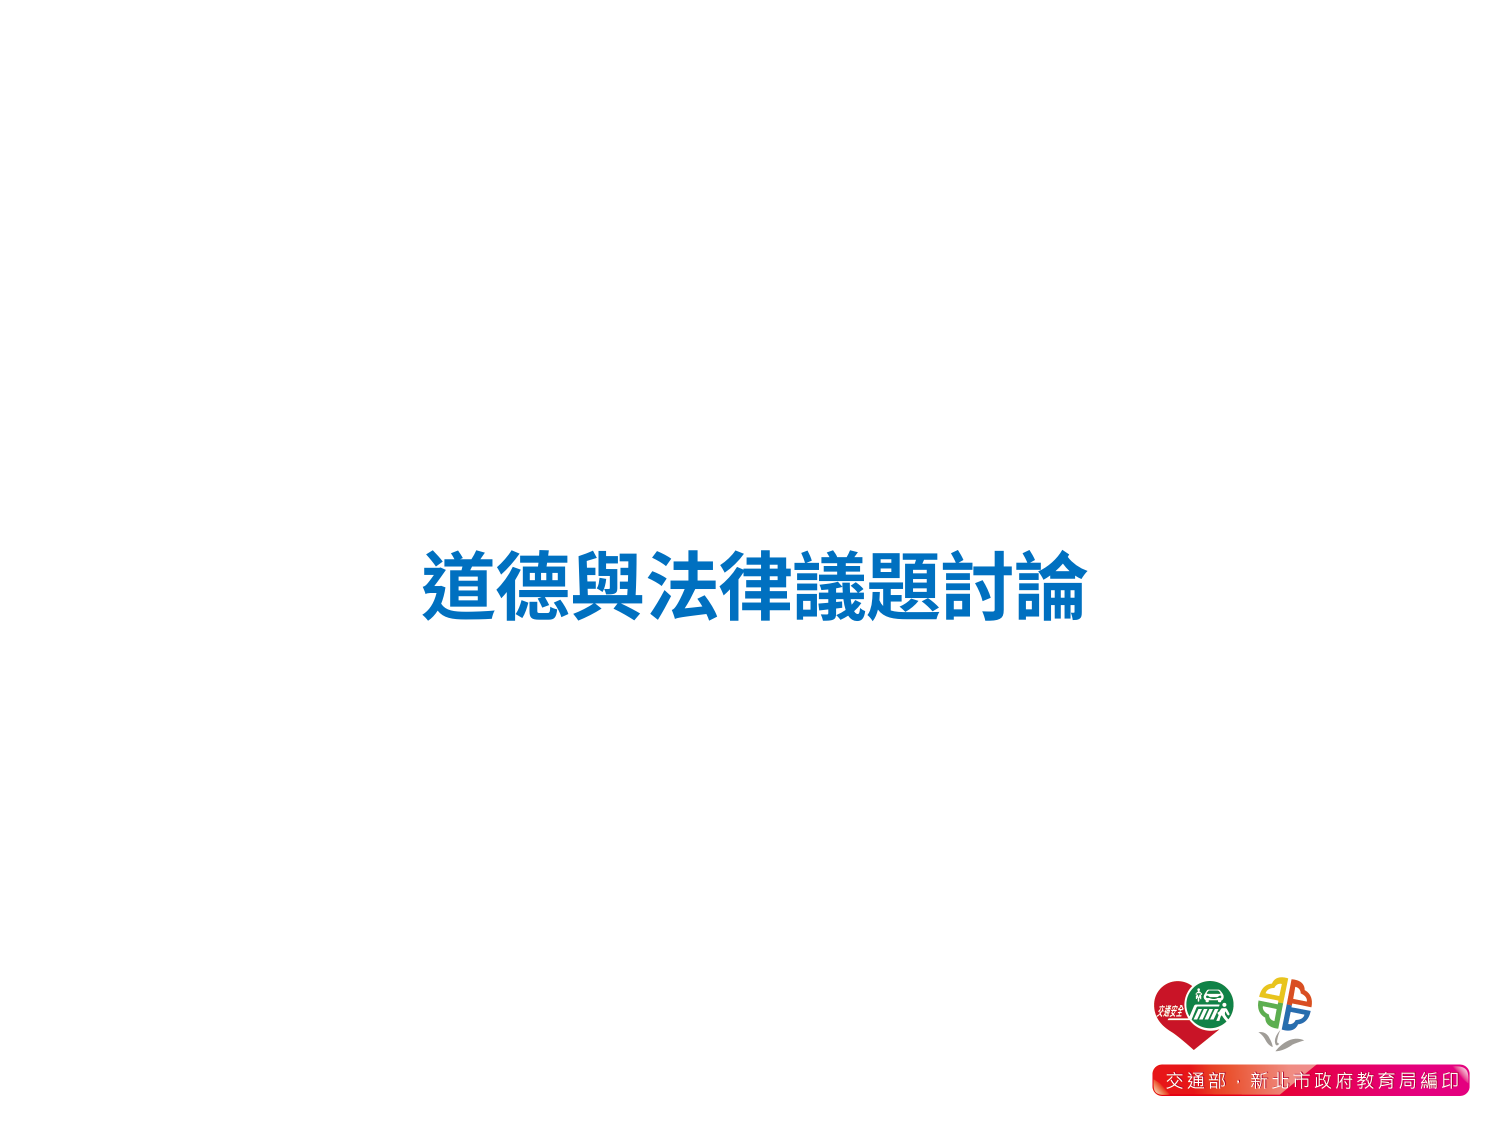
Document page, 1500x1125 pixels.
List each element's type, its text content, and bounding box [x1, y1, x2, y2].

picture [1104, 928, 1492, 1125]
text_box 道德與法律議題討論 [237, 538, 1124, 630]
